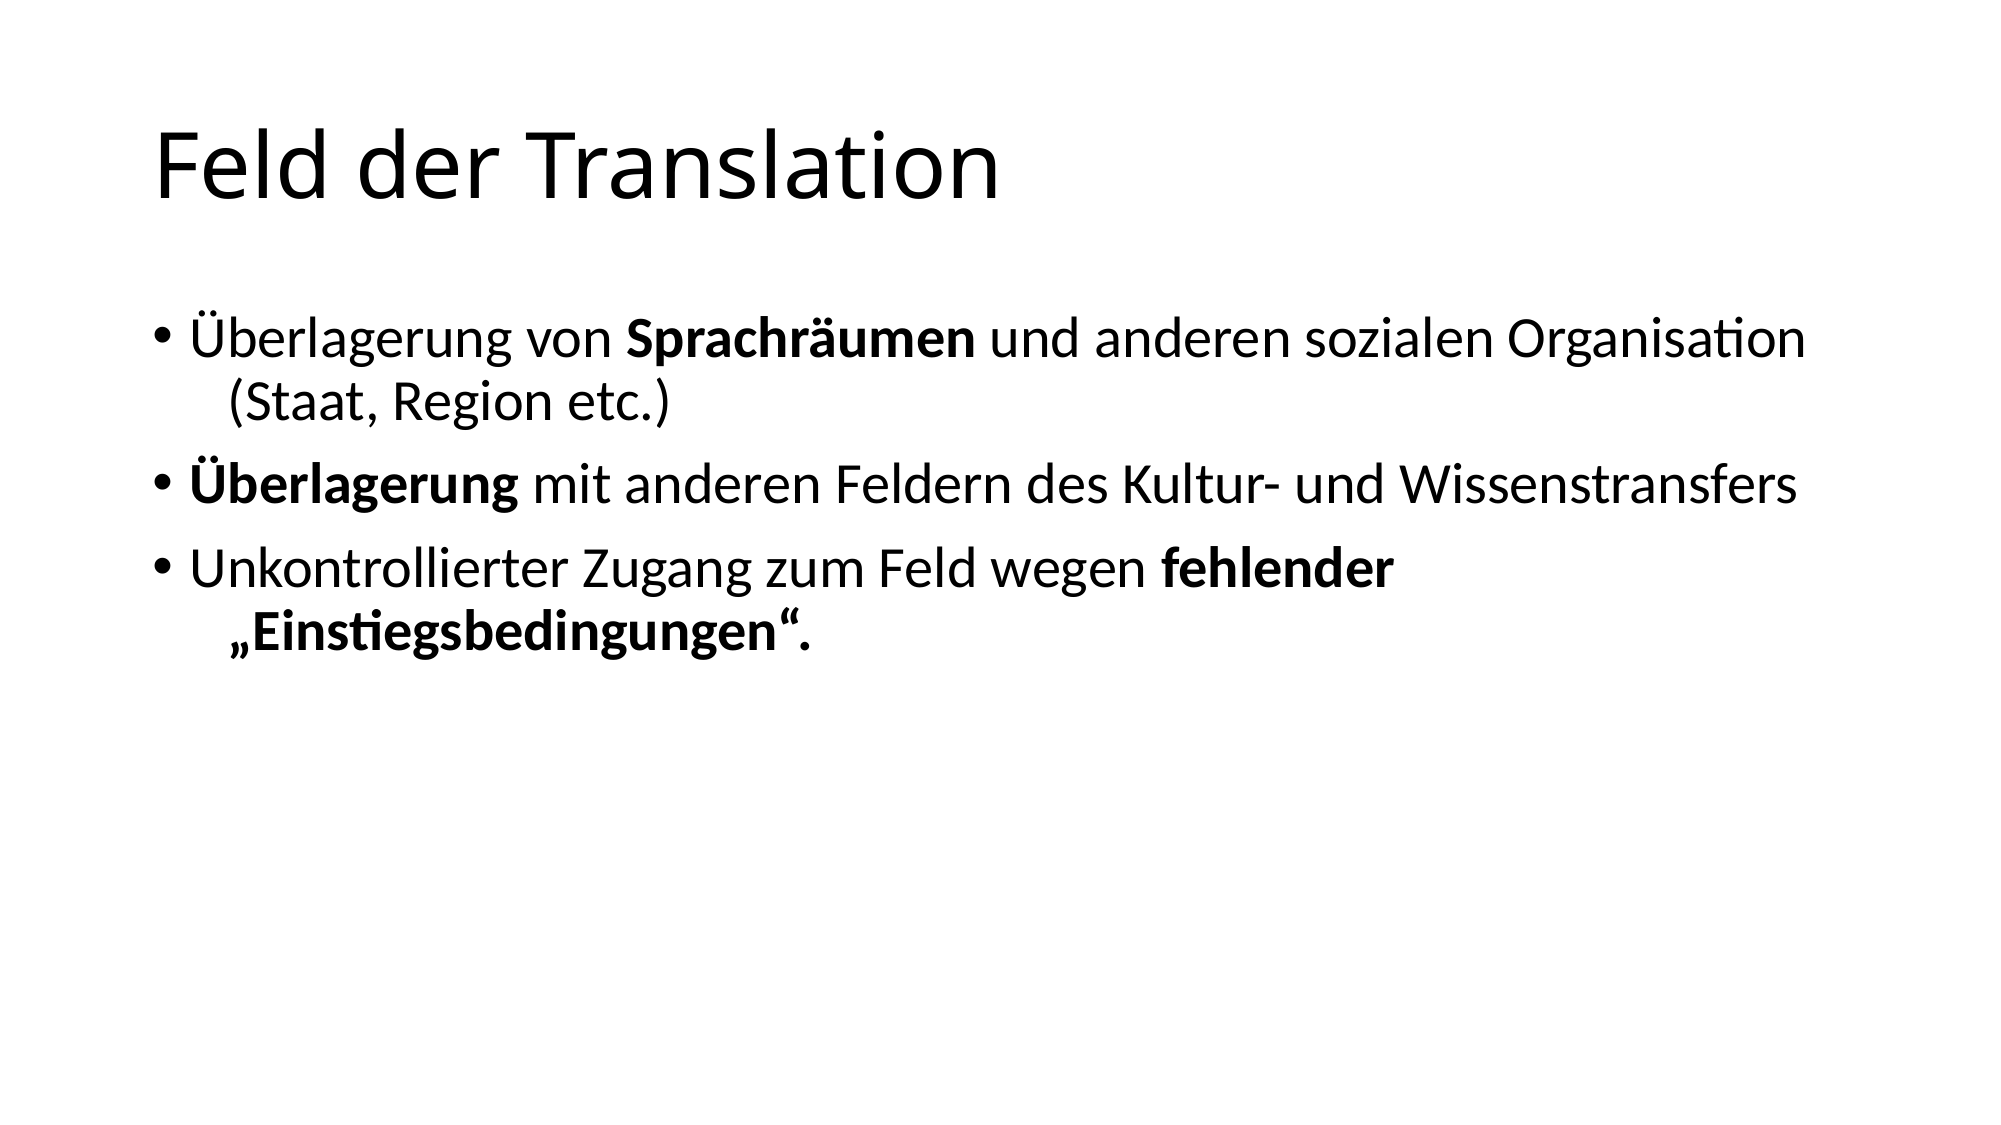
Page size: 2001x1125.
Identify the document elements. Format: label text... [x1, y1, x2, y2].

list Überlagerung von Sprachräumen und anderen sozialen Organisation (Staat, Region etc.) Überlagerung mit anderen Feldern des Kultur- und Wissenstransfers Unkontrollierter Zugang zum Feld wegen fehlender „Einstiegsbedingungen“. [137, 299, 1863, 1014]
title Feld der Translation [137, 59, 1863, 278]
